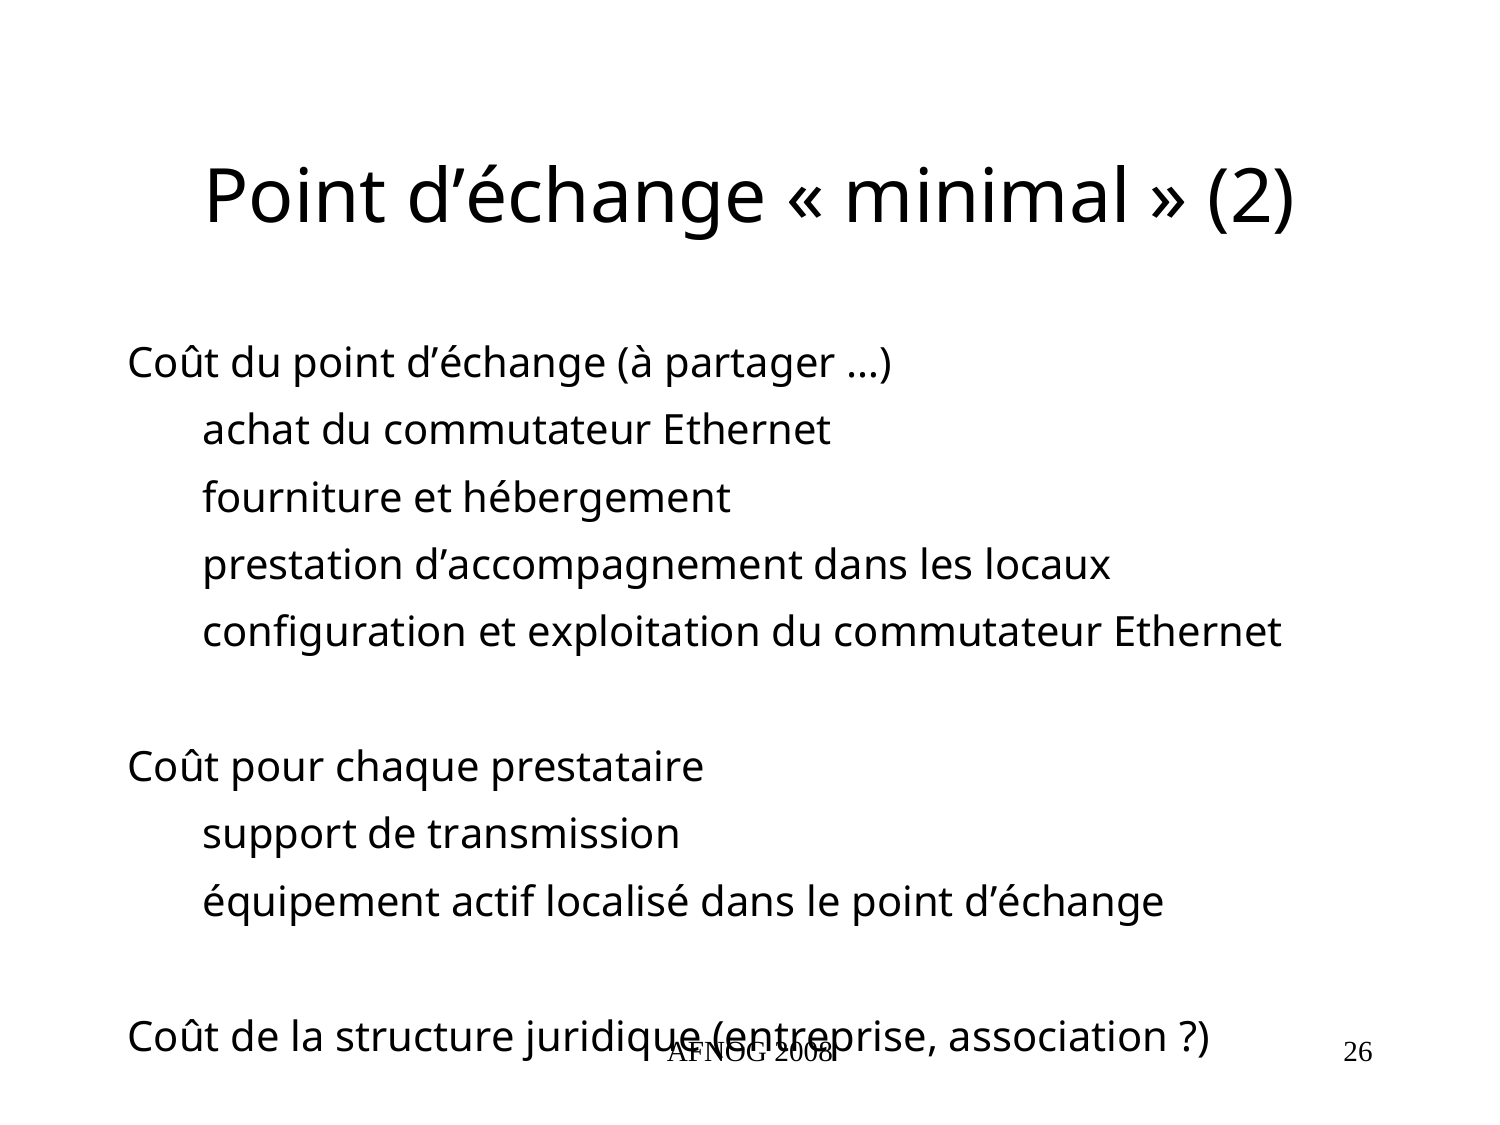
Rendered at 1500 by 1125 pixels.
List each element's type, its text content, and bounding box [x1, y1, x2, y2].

list Coût du point d’échange (à partager …) achat du commutateur Ethernet fourniture et hébergement prestation d’accompagnement dans les locaux configuration et exploitation du commutateur Ethernet Coût pour chaque prestataire support de transmission équipement actif localisé dans le point d’échange Coût de la structure juridique (entreprise, association ?) [112, 324, 1388, 1001]
title Point d’échange « minimal » (2) [112, 99, 1388, 288]
text_box <number> [1074, 1025, 1388, 1101]
text_box AFNOG 2008 [512, 1025, 988, 1101]
text_box AFNOG 2008 [596, 1031, 608, 1048]
